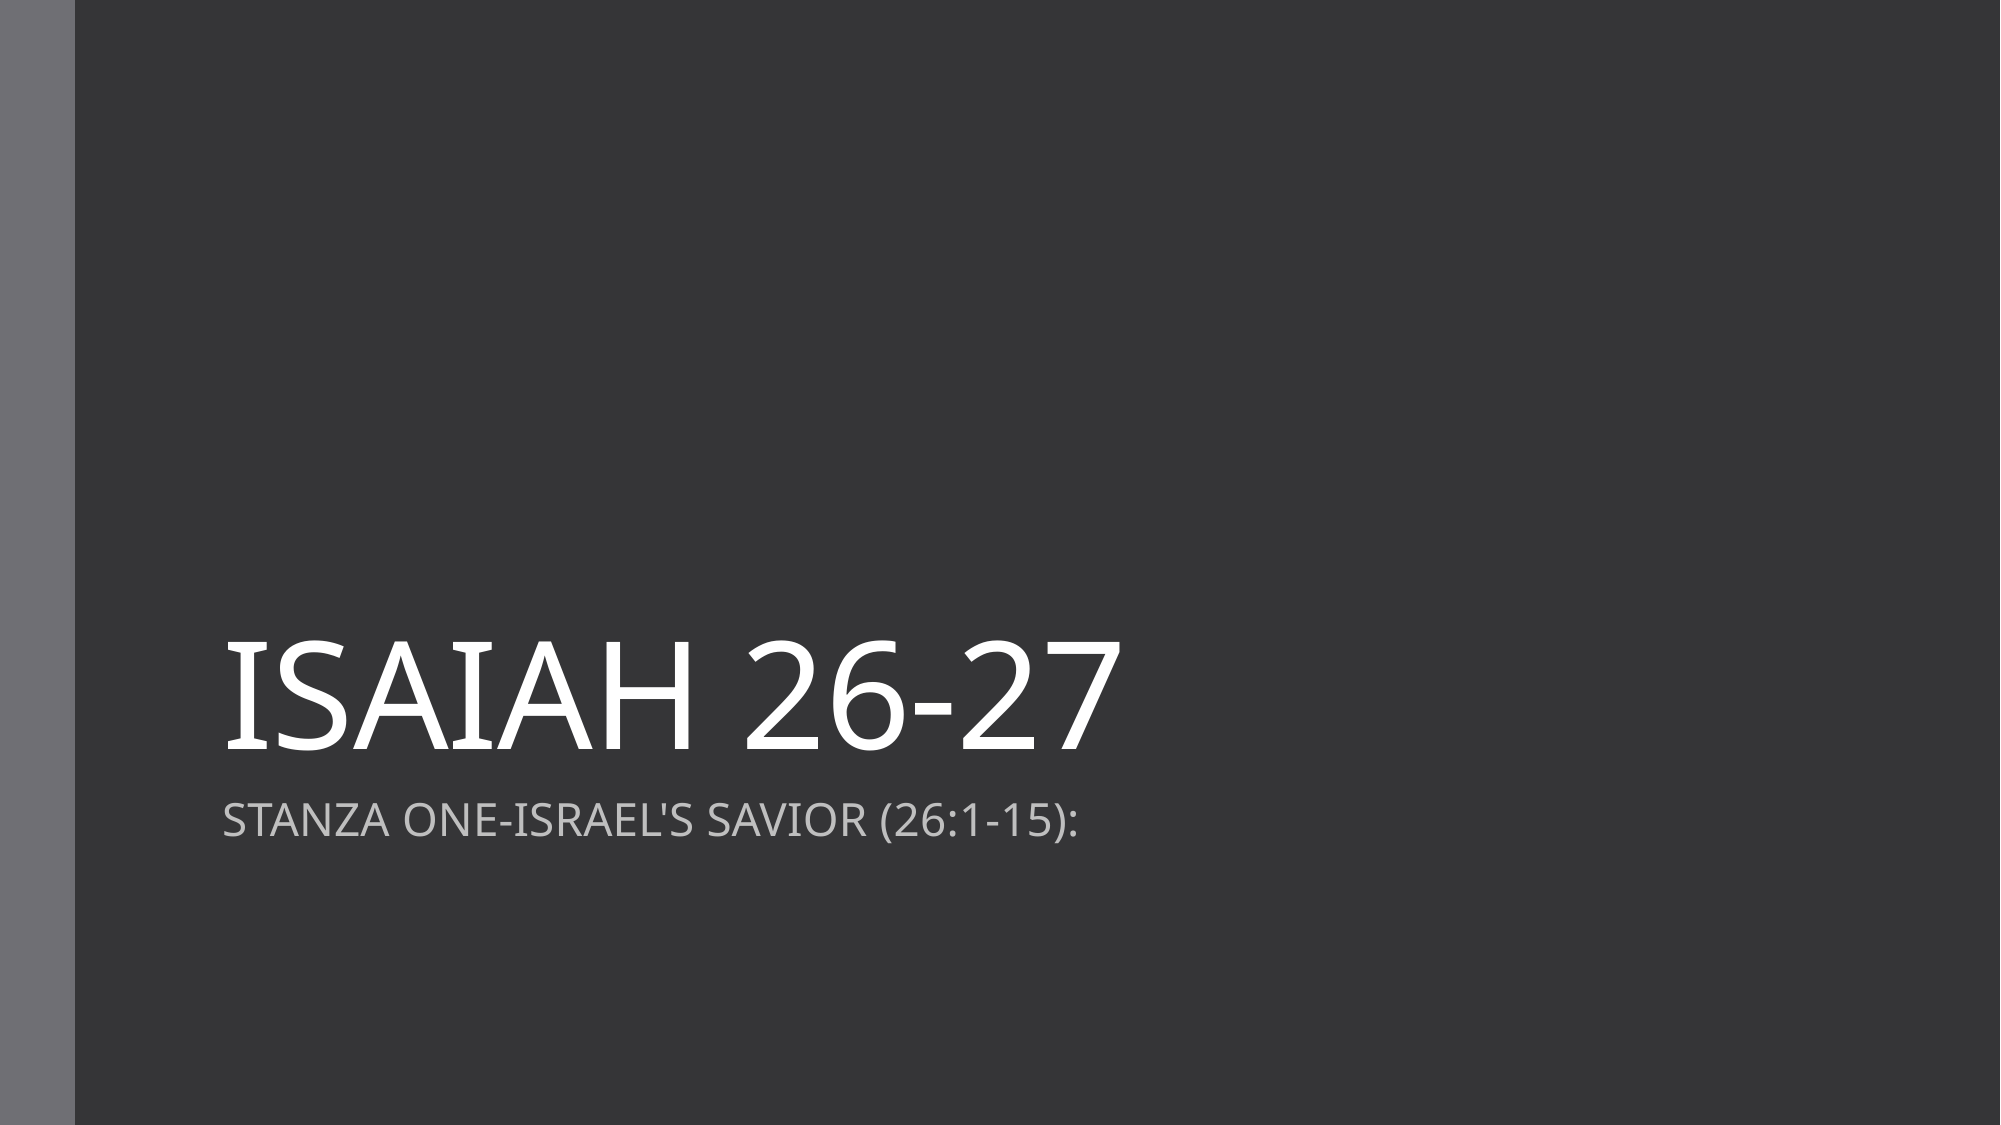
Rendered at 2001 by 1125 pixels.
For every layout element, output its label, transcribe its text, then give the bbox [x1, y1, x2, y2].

title ISAIAH 26-27 [206, 124, 1752, 787]
subtitle STANZA ONE-ISRAEL'S SAVIOR (26:1-15): [206, 787, 1752, 1066]
